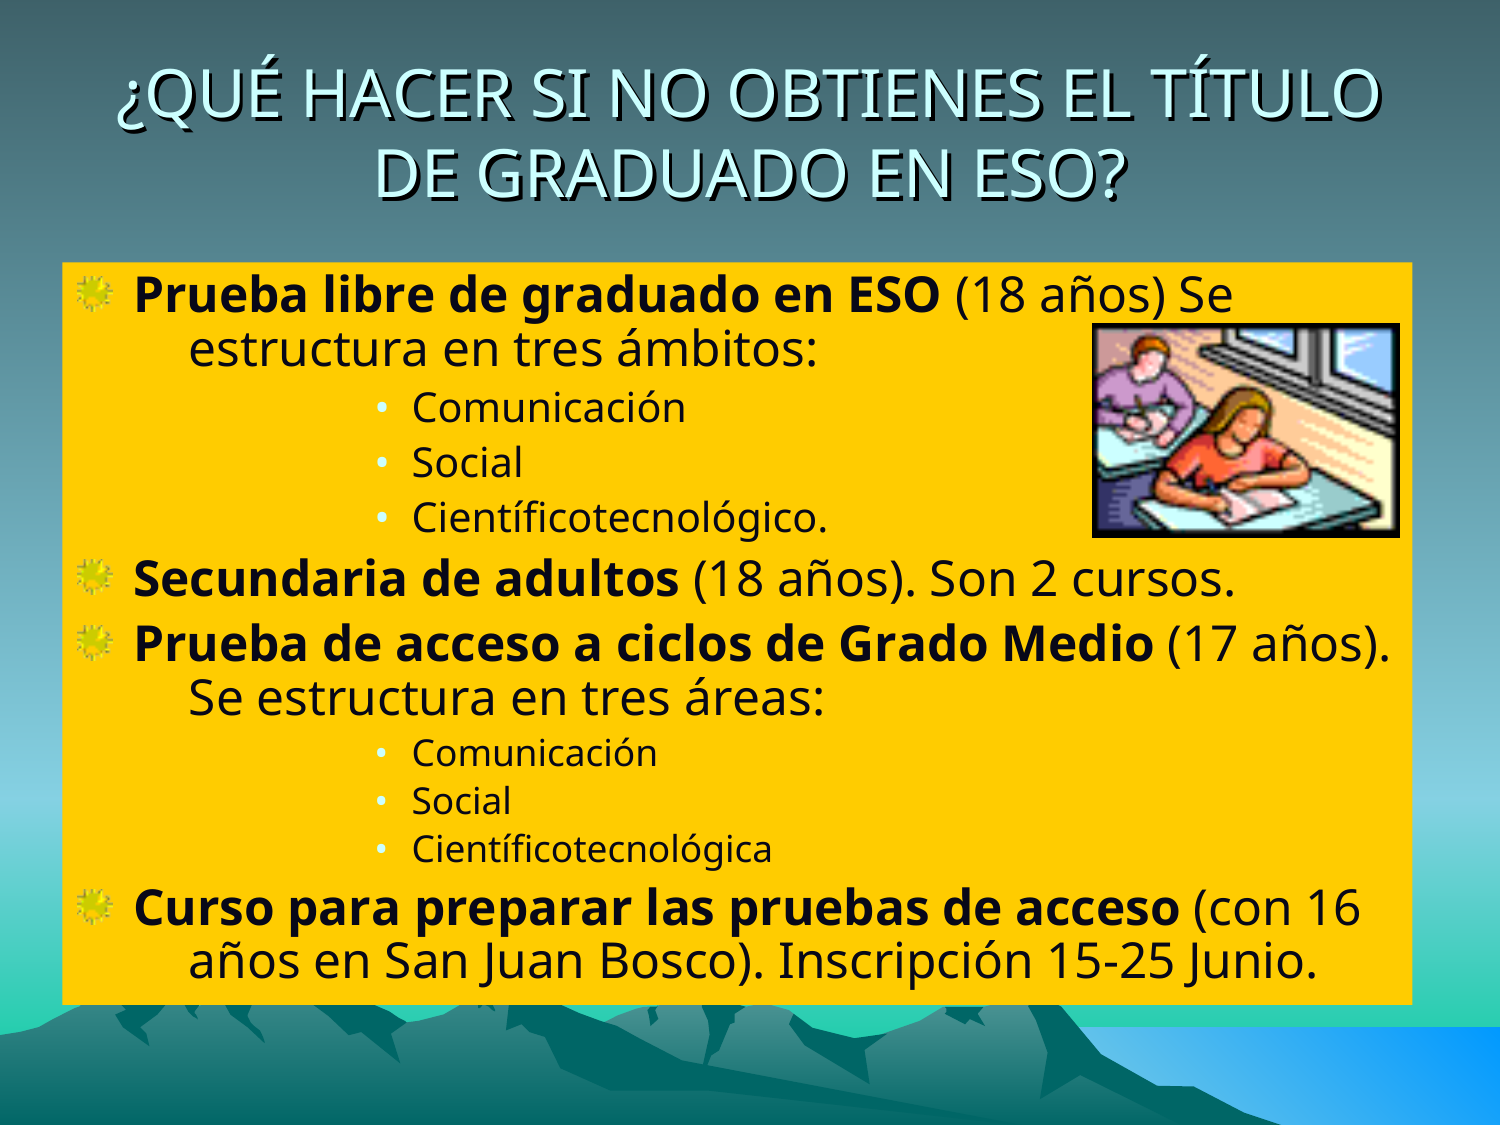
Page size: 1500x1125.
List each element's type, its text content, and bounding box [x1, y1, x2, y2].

list Prueba libre de graduado en ESO (18 años) Se estructura en tres ámbitos: Comunicación Social Científicotecnológico. Secundaria de adultos (18 años). Son 2 cursos. Prueba de acceso a ciclos de Grado Medio (17 años). Se estructura en tres áreas: Comunicación Social Científicotecnológica Curso para preparar las pruebas de acceso (con 16 años en San Juan Bosco). Inscripción 15-25 Junio. [62, 262, 1413, 1005]
title ¿QUÉ HACER SI NO OBTIENES EL TÍTULO DE GRADUADO EN ESO? [75, 37, 1426, 225]
picture [1092, 323, 1400, 538]
